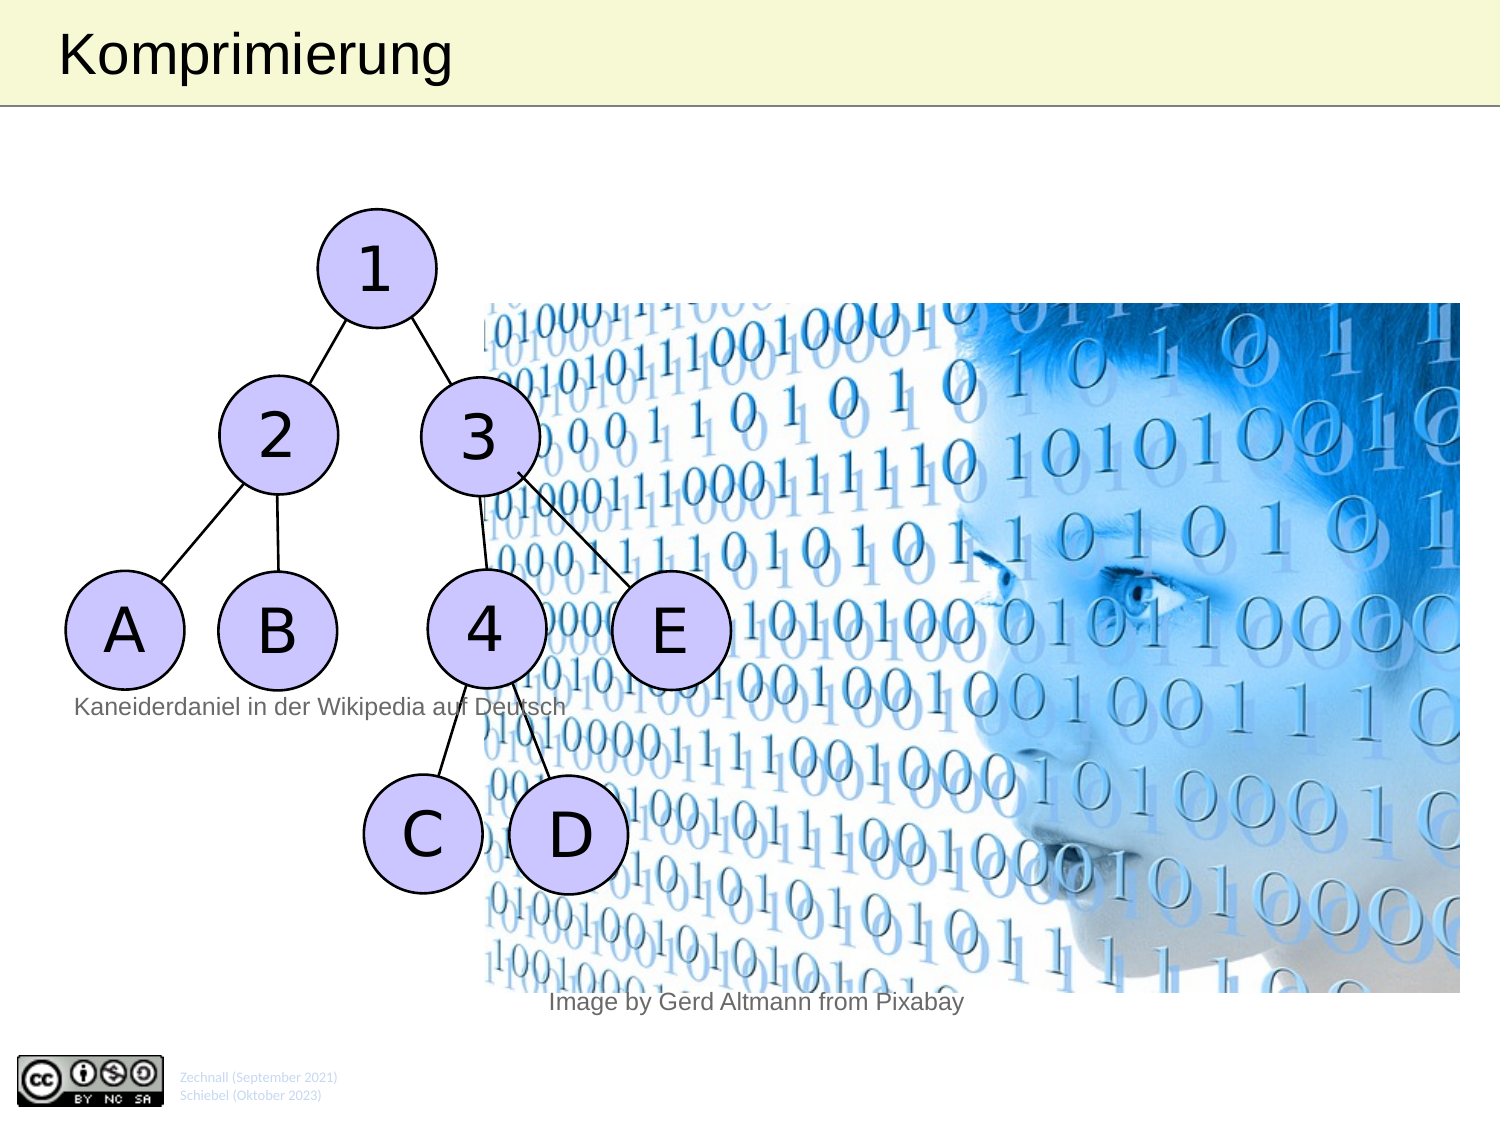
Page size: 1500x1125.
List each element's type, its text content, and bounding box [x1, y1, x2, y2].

picture [38, 183, 1460, 993]
text_box Image by Gerd Altmann from Pixabay [533, 980, 981, 1024]
title Komprimierung [59, 5, 1016, 104]
text_box Kaneiderdaniel in der Wikipedia auf Deutsch [59, 685, 591, 728]
picture [17, 1055, 164, 1107]
